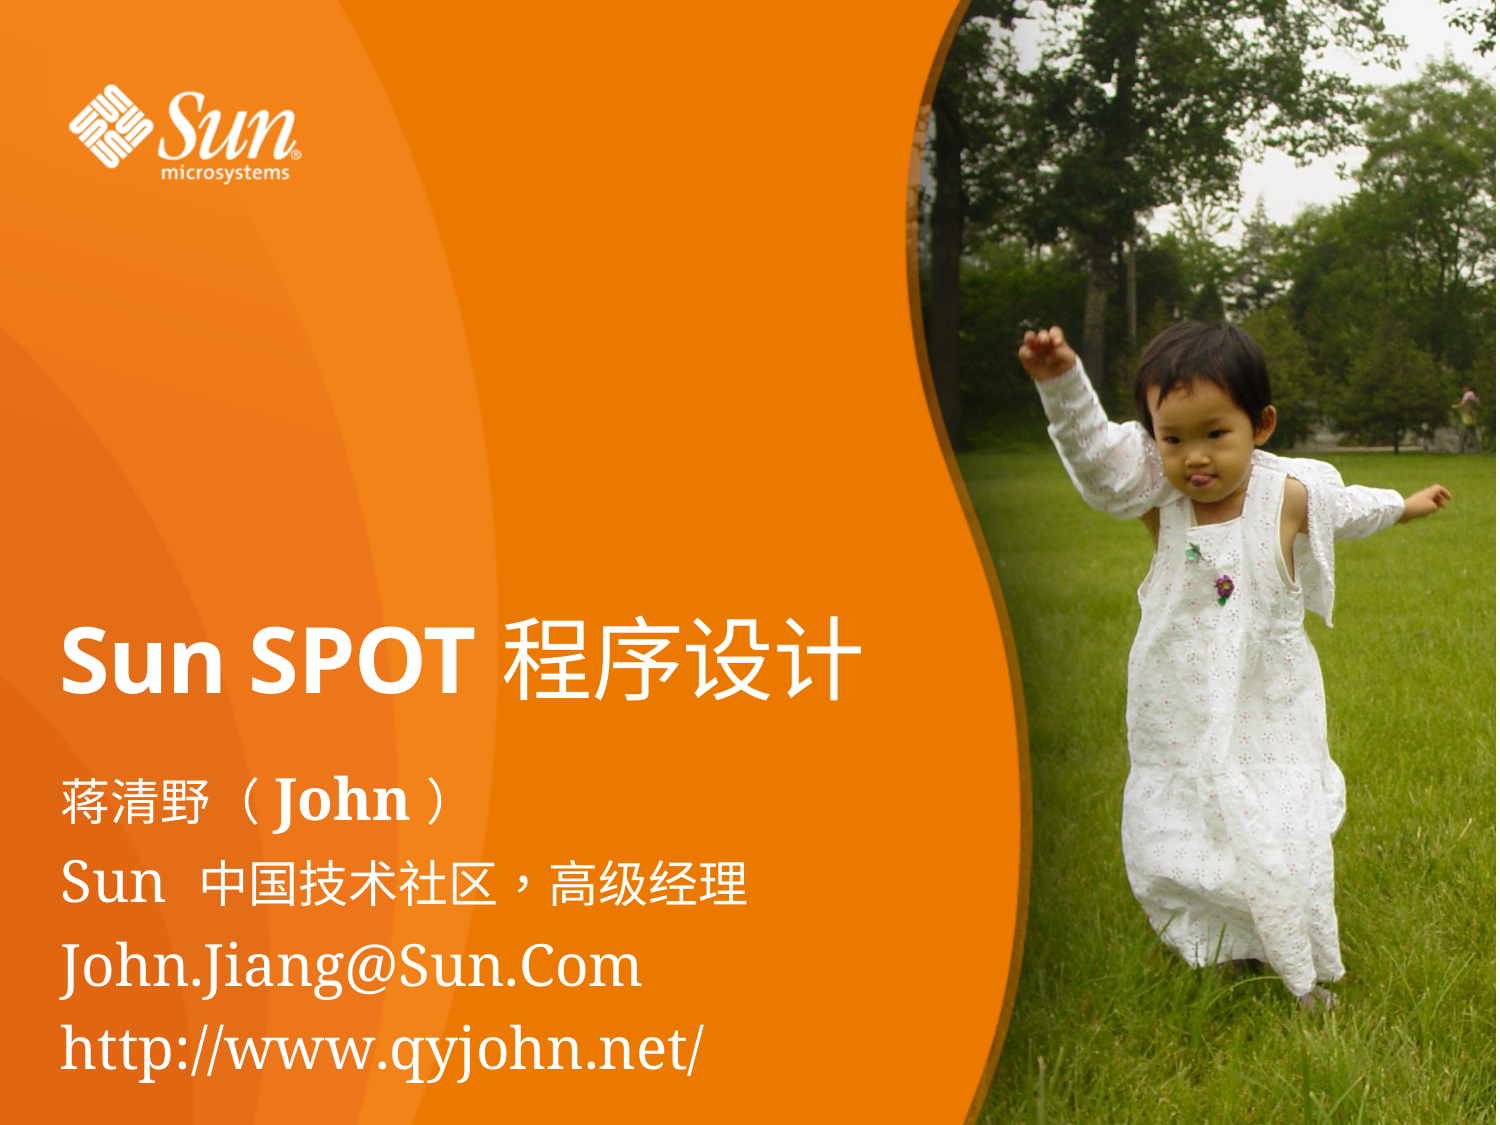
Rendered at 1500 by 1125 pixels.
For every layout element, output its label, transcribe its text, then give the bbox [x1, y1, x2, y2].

list 蒋清野（John） Sun 中国技术社区，高级经理 John.Jiang@Sun.Com http://www.qyjohn.net/ [60, 766, 1051, 1049]
title Sun SPOT程序设计 [59, 470, 1034, 716]
picture [0, 0, 1500, 1125]
